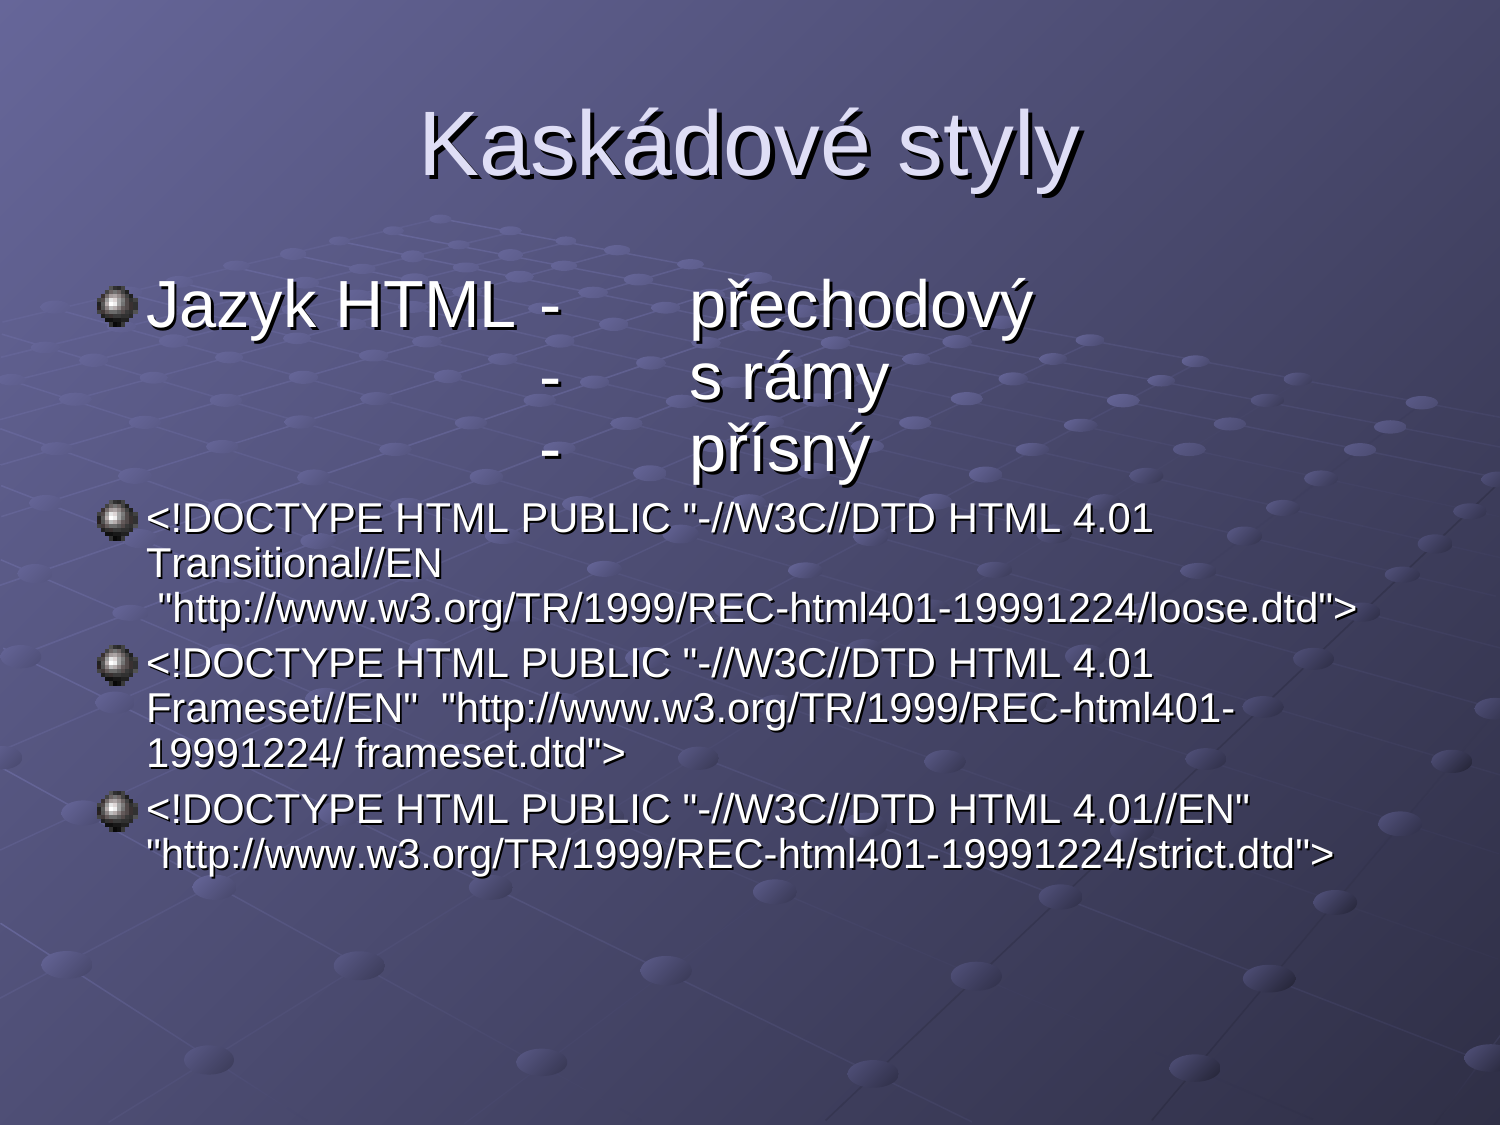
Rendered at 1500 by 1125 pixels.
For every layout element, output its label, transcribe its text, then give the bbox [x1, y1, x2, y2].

list Jazyk HTML - přechodový - s rámy - přísný <!DOCTYPE HTML PUBLIC "-//W3C//DTD HTML 4.01 Transitional//EN "http://www.w3.org/TR/1999/REC-html401-19991224/loose.dtd"> <!DOCTYPE HTML PUBLIC "-//W3C//DTD HTML 4.01 Frameset//EN" "http://www.w3.org/TR/1999/REC-html401-19991224/ frameset.dtd"> <!DOCTYPE HTML PUBLIC "-//W3C//DTD HTML 4.01//EN" "http://www.w3.org/TR/1999/REC-html401-19991224/strict.dtd"> [75, 262, 1426, 1007]
title Kaskádové styly [75, 45, 1426, 233]
